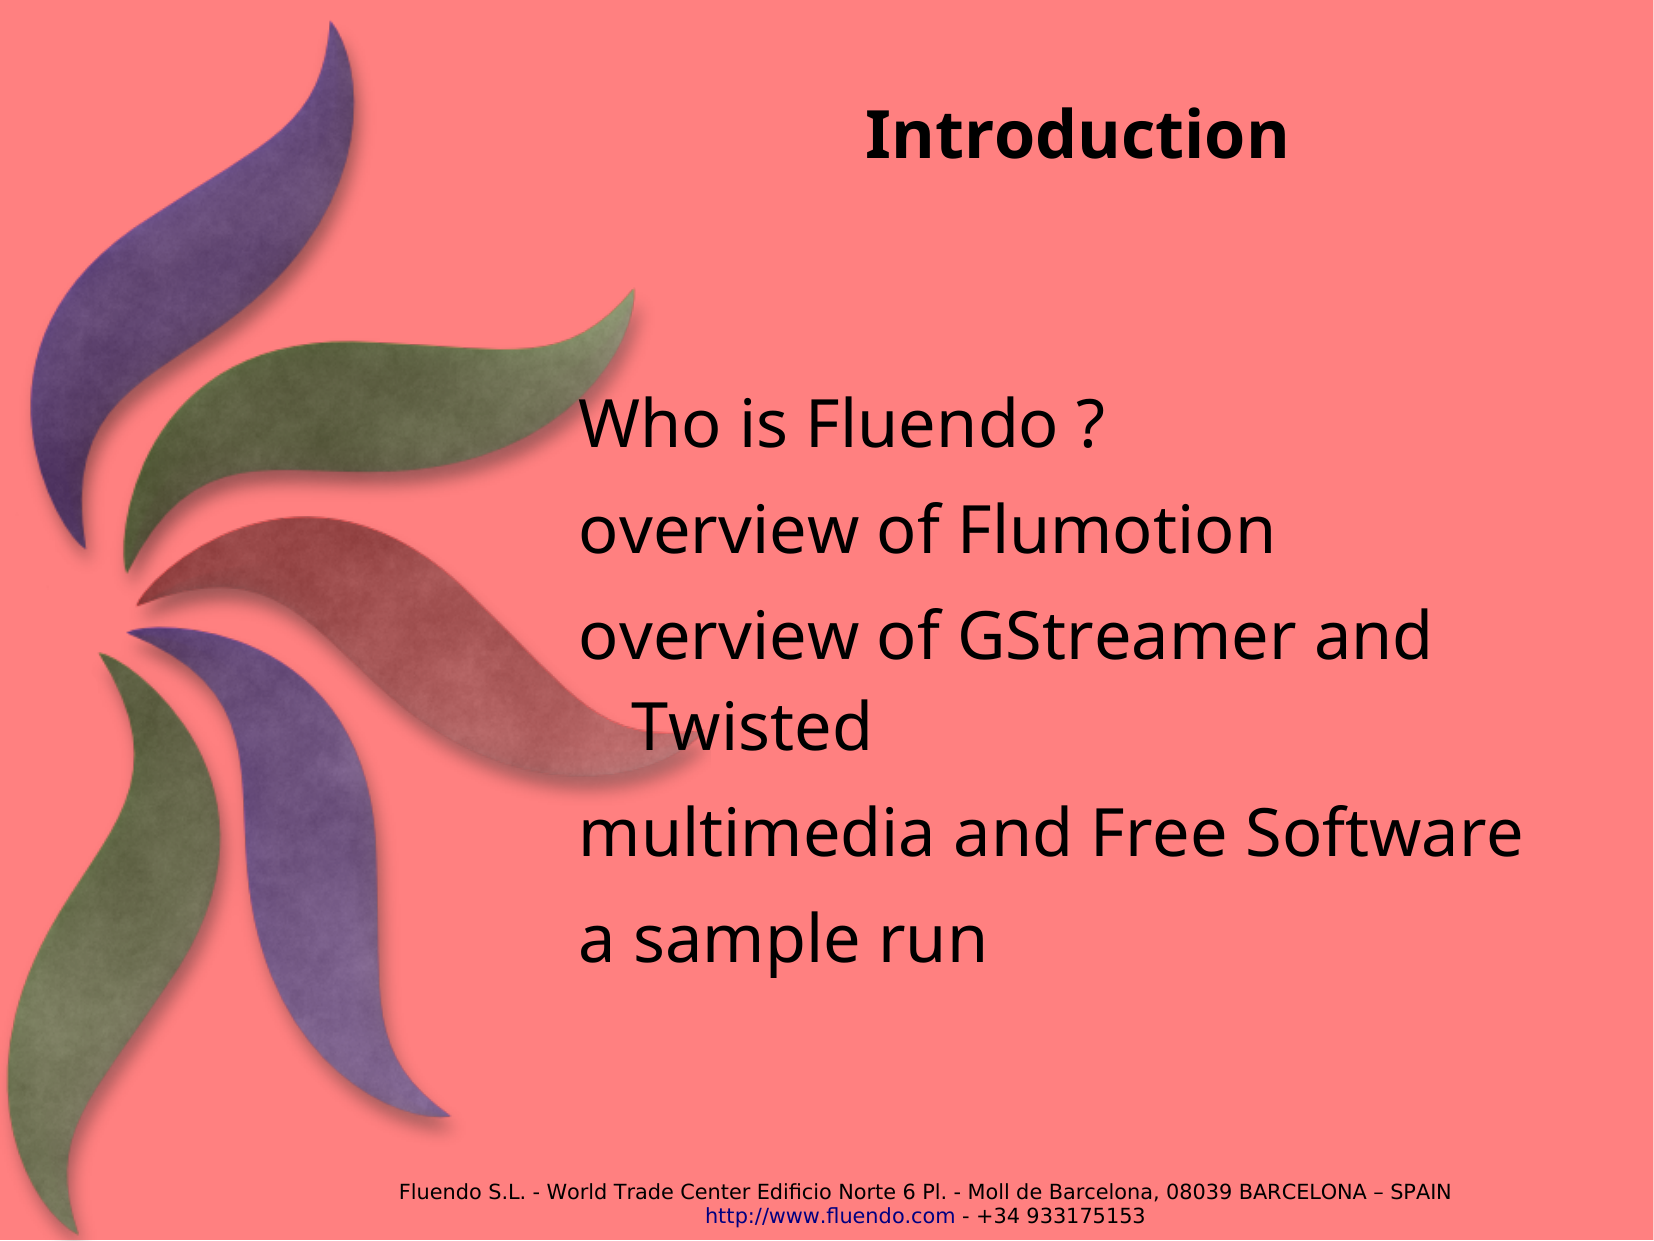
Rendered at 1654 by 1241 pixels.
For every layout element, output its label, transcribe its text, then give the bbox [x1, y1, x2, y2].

title Introduction [560, 58, 1595, 207]
picture [0, 0, 711, 1241]
list Who is Fluendo ? overview of Flumotion overview of GStreamer and Twisted multimedia and Free Software a sample run [560, 236, 1595, 1123]
